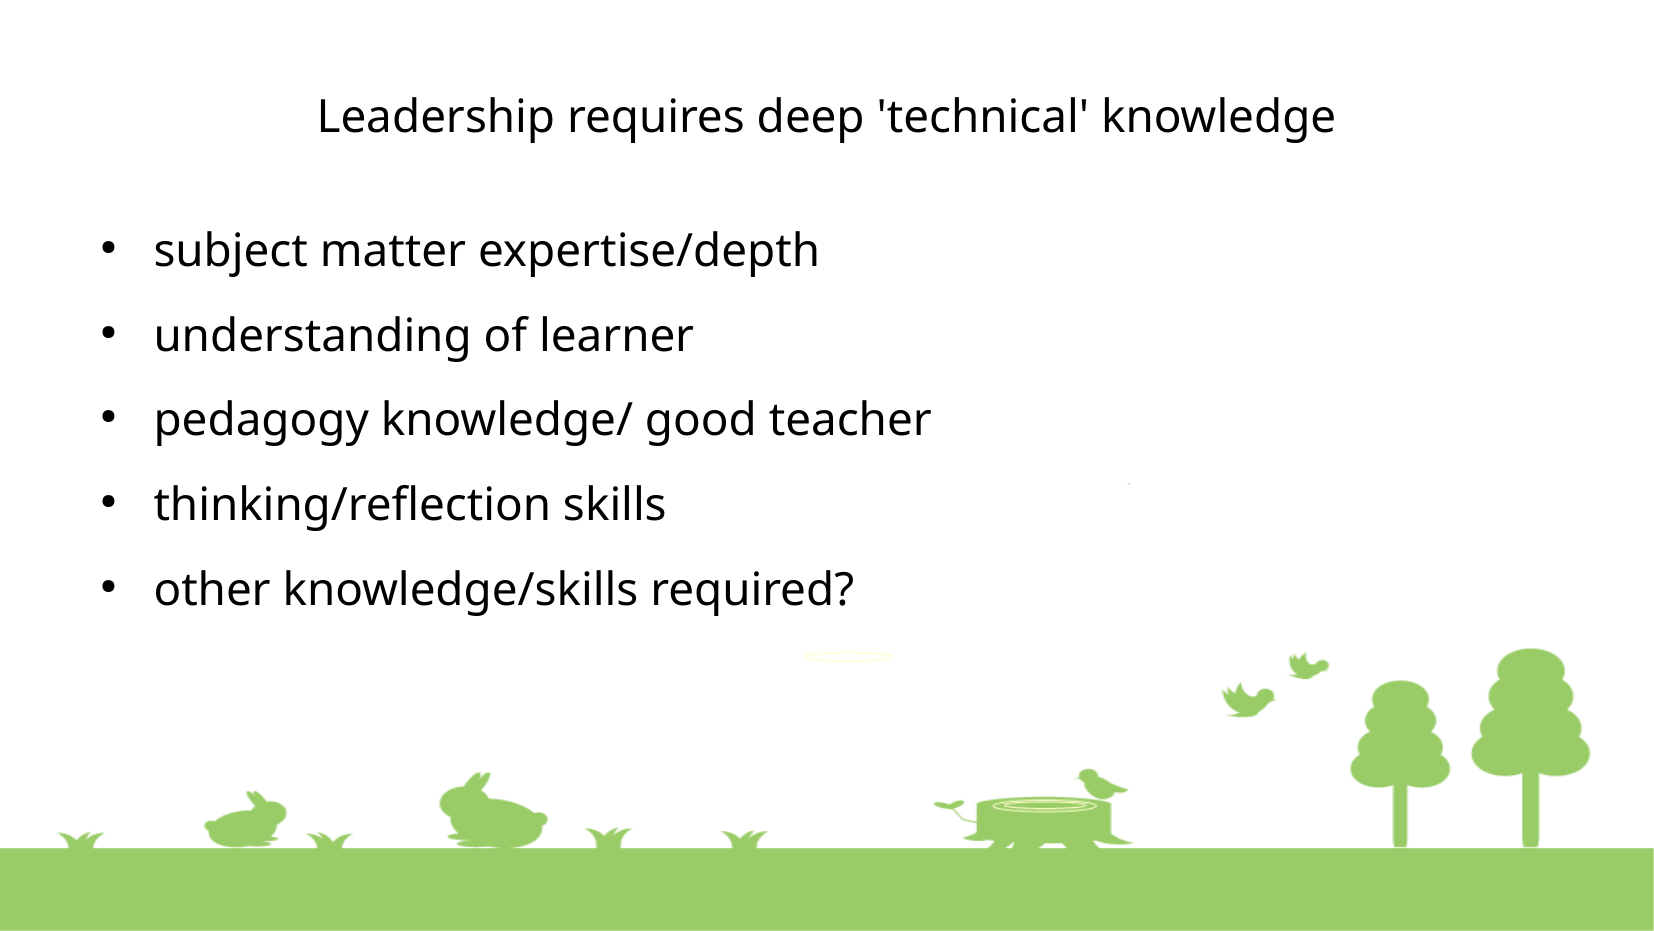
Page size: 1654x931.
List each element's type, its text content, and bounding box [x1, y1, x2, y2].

picture [0, 0, 1654, 931]
list subject matter expertise/depth understanding of learner pedagogy knowledge/ good teacher thinking/reflection skills other knowledge/skills required? [82, 217, 1571, 758]
title Leadership requires deep 'technical' knowledge [82, 37, 1571, 193]
